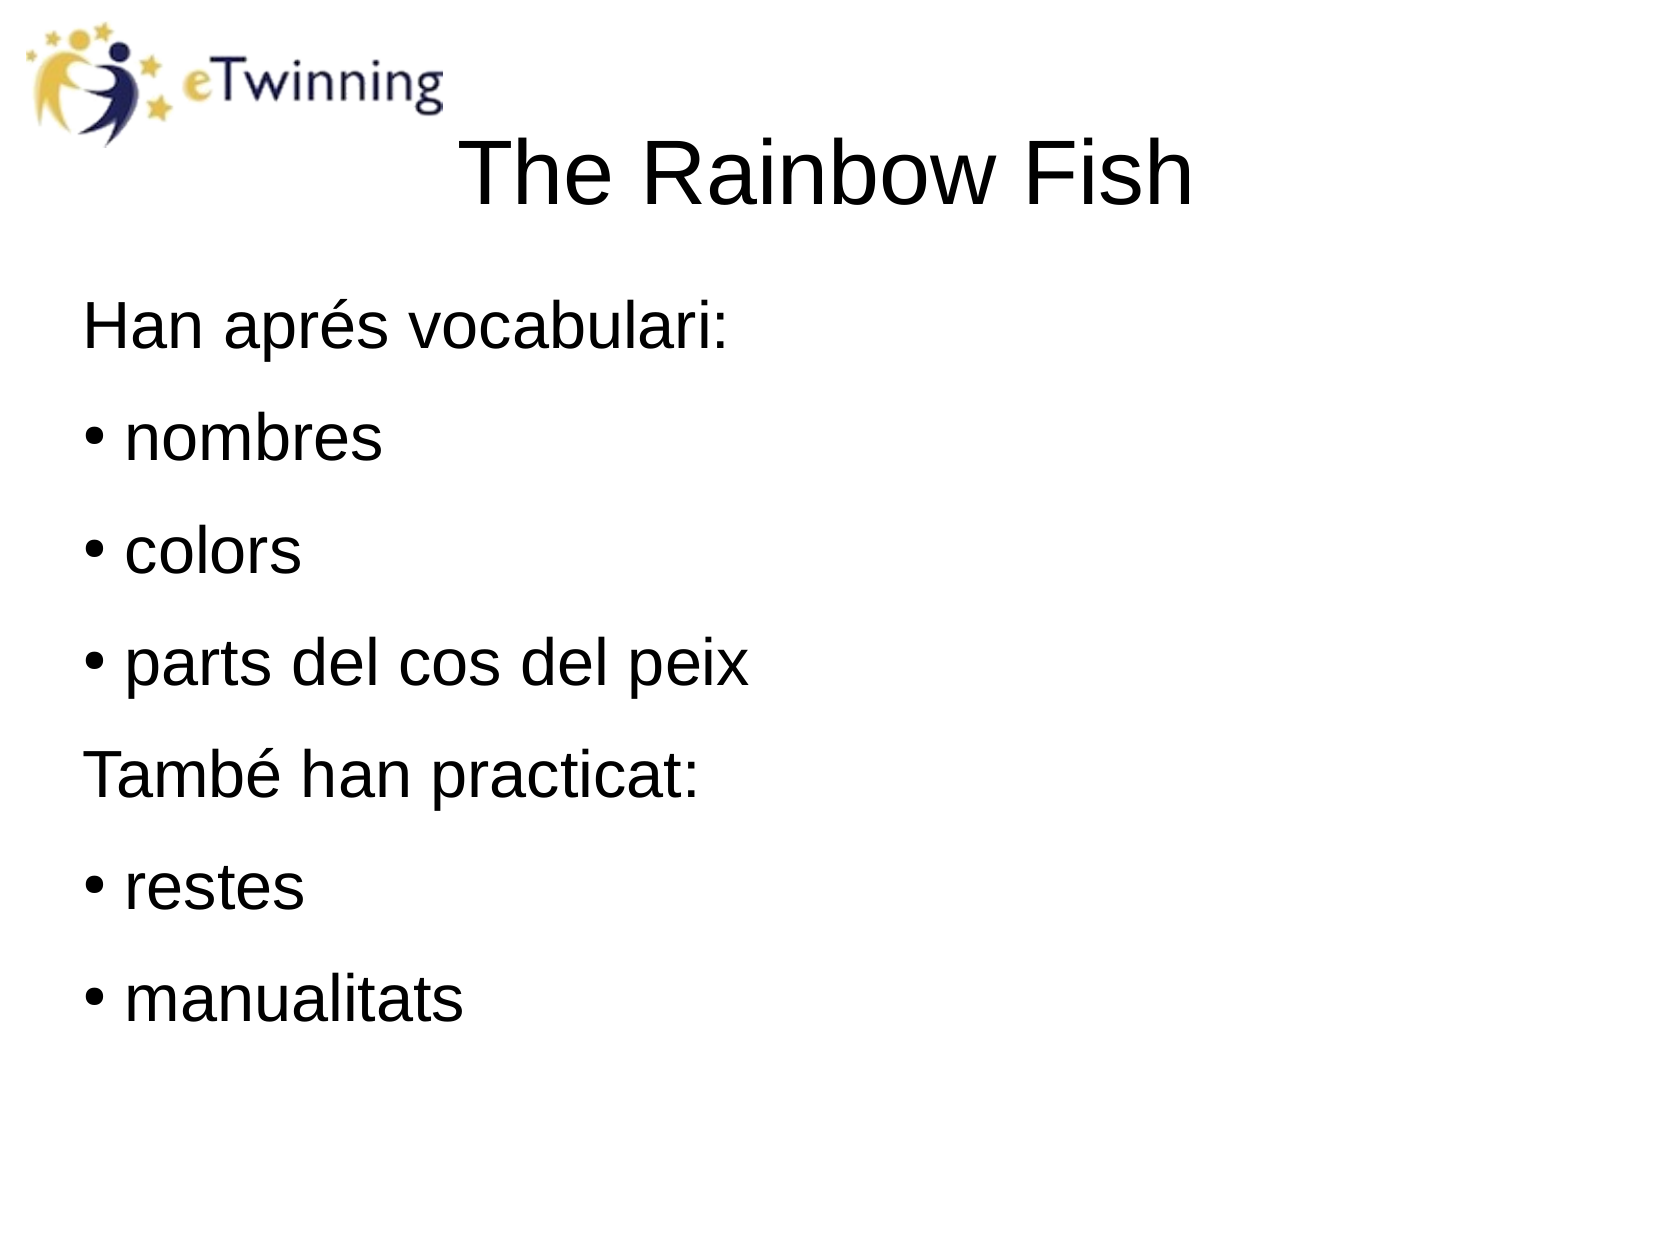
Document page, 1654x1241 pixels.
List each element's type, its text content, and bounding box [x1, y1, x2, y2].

subtitle Han aprés vocabulari: nombres colors parts del cos del peix També han practicat: restes manualitats [82, 270, 1571, 1129]
picture [26, 20, 443, 148]
title The Rainbow Fish [82, 88, 1571, 257]
